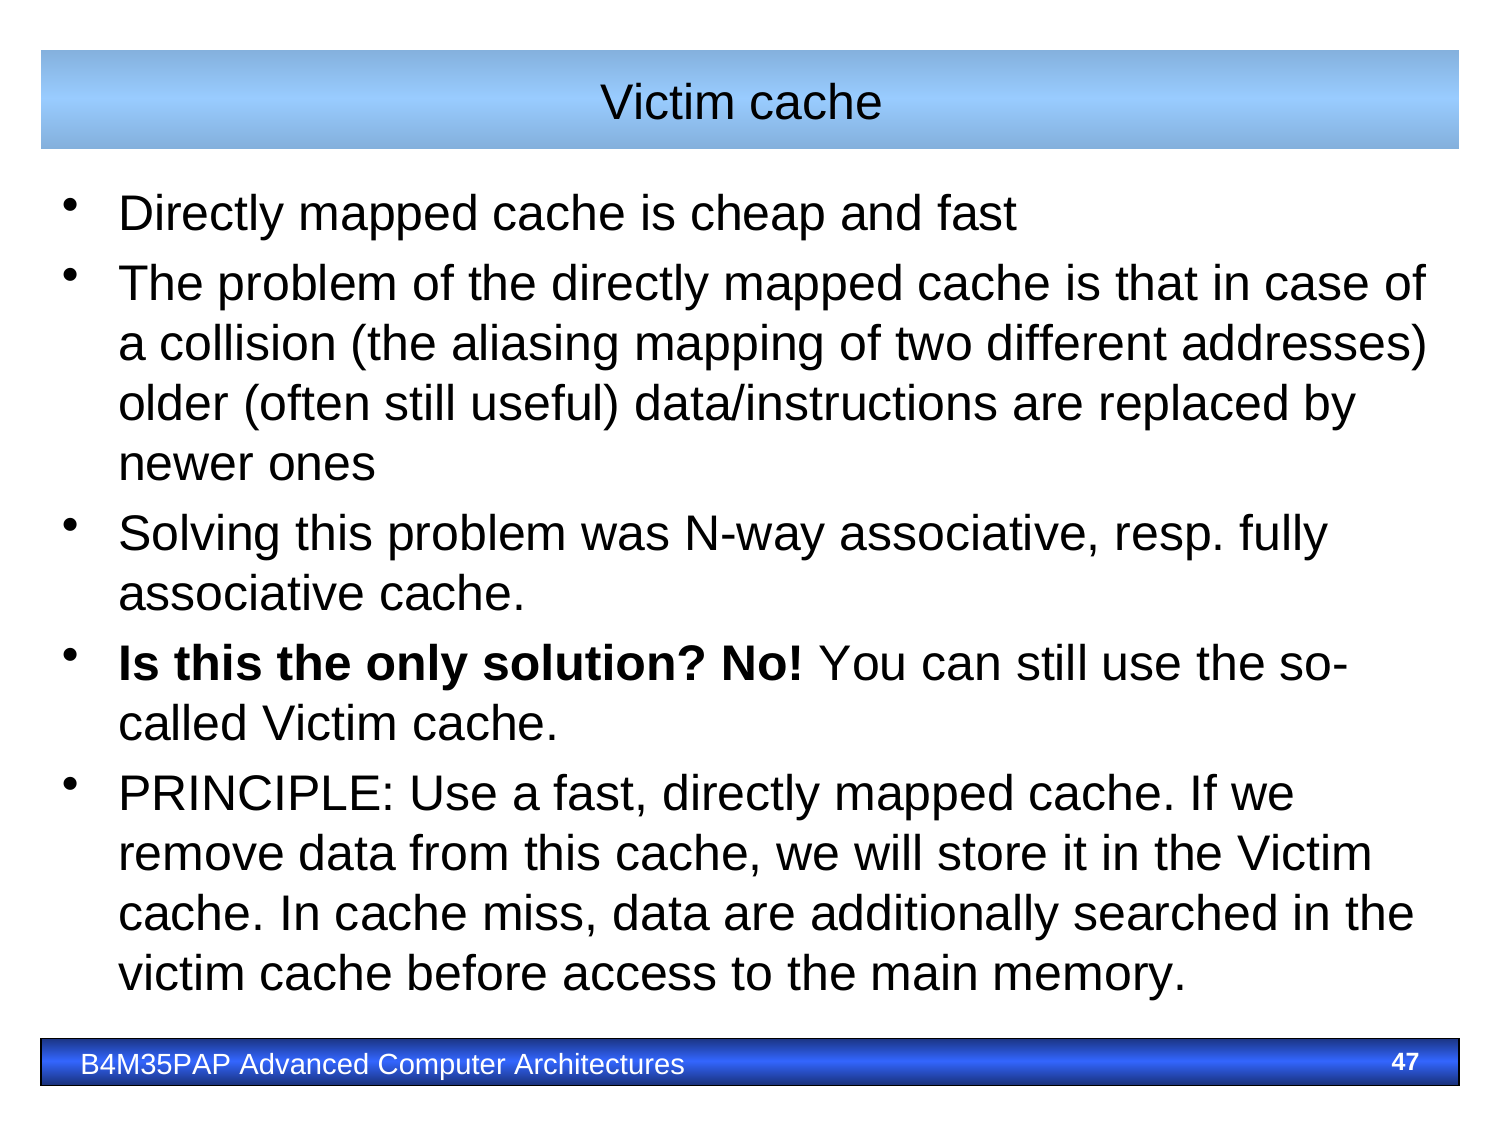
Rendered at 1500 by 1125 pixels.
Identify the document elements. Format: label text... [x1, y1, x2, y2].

title Victim cache [41, 50, 1459, 149]
list Directly mapped cache is cheap and fast The problem of the directly mapped cache is that in case of a collision (the aliasing mapping of two different addresses) older (often still useful) data/instructions are replaced by newer ones Solving this problem was N-way associative, resp. fully associative cache. Is this the only solution? No! You can still use the so-called Victim cache. PRINCIPLE: Use a fast, directly mapped cache. If we remove data from this cache, we will store it in the Victim cache. In cache miss, data are additionally searched in the victim cache before access to the main memory. [46, 172, 1465, 1000]
